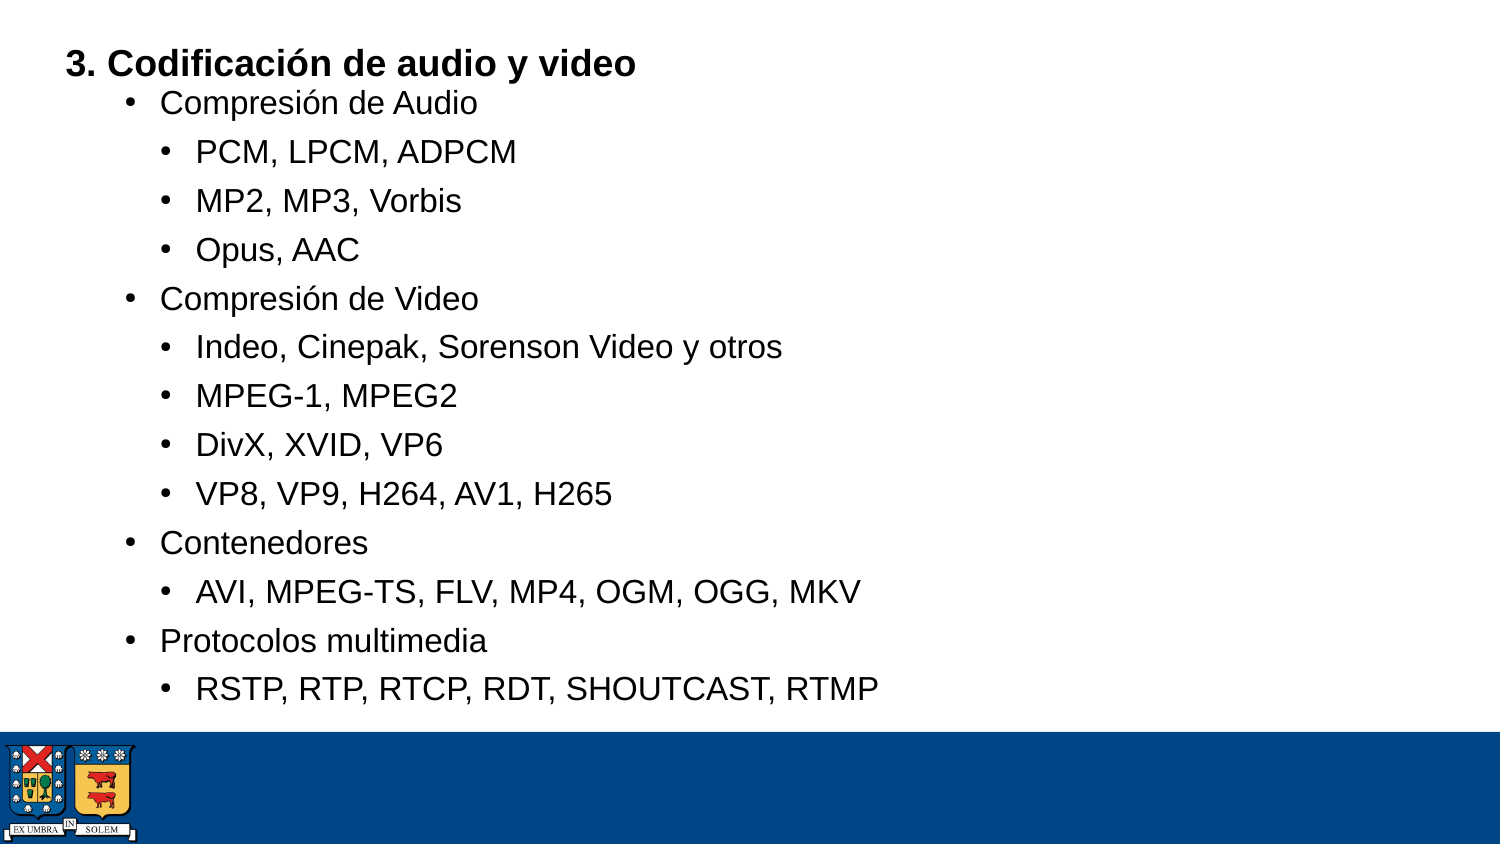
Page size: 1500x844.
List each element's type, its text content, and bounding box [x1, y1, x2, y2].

picture [2, 732, 139, 844]
text_box 3. Codificación de audio y video Compresión de Audio PCM, LPCM, ADPCM MP2, MP3, Vorbis Opus, AAC Compresión de Video Indeo, Cinepak, Sorenson Video y otros MPEG-1, MPEG2 DivX, XVID, VP6 VP8, VP9, H264, AV1, H265 Contenedores AVI, MPEG-TS, FLV, MP4, OGM, OGG, MKV Protocolos multimedia RSTP, RTP, RTCP, RDT, SHOUTCAST, RTMP [50, 35, 1418, 756]
